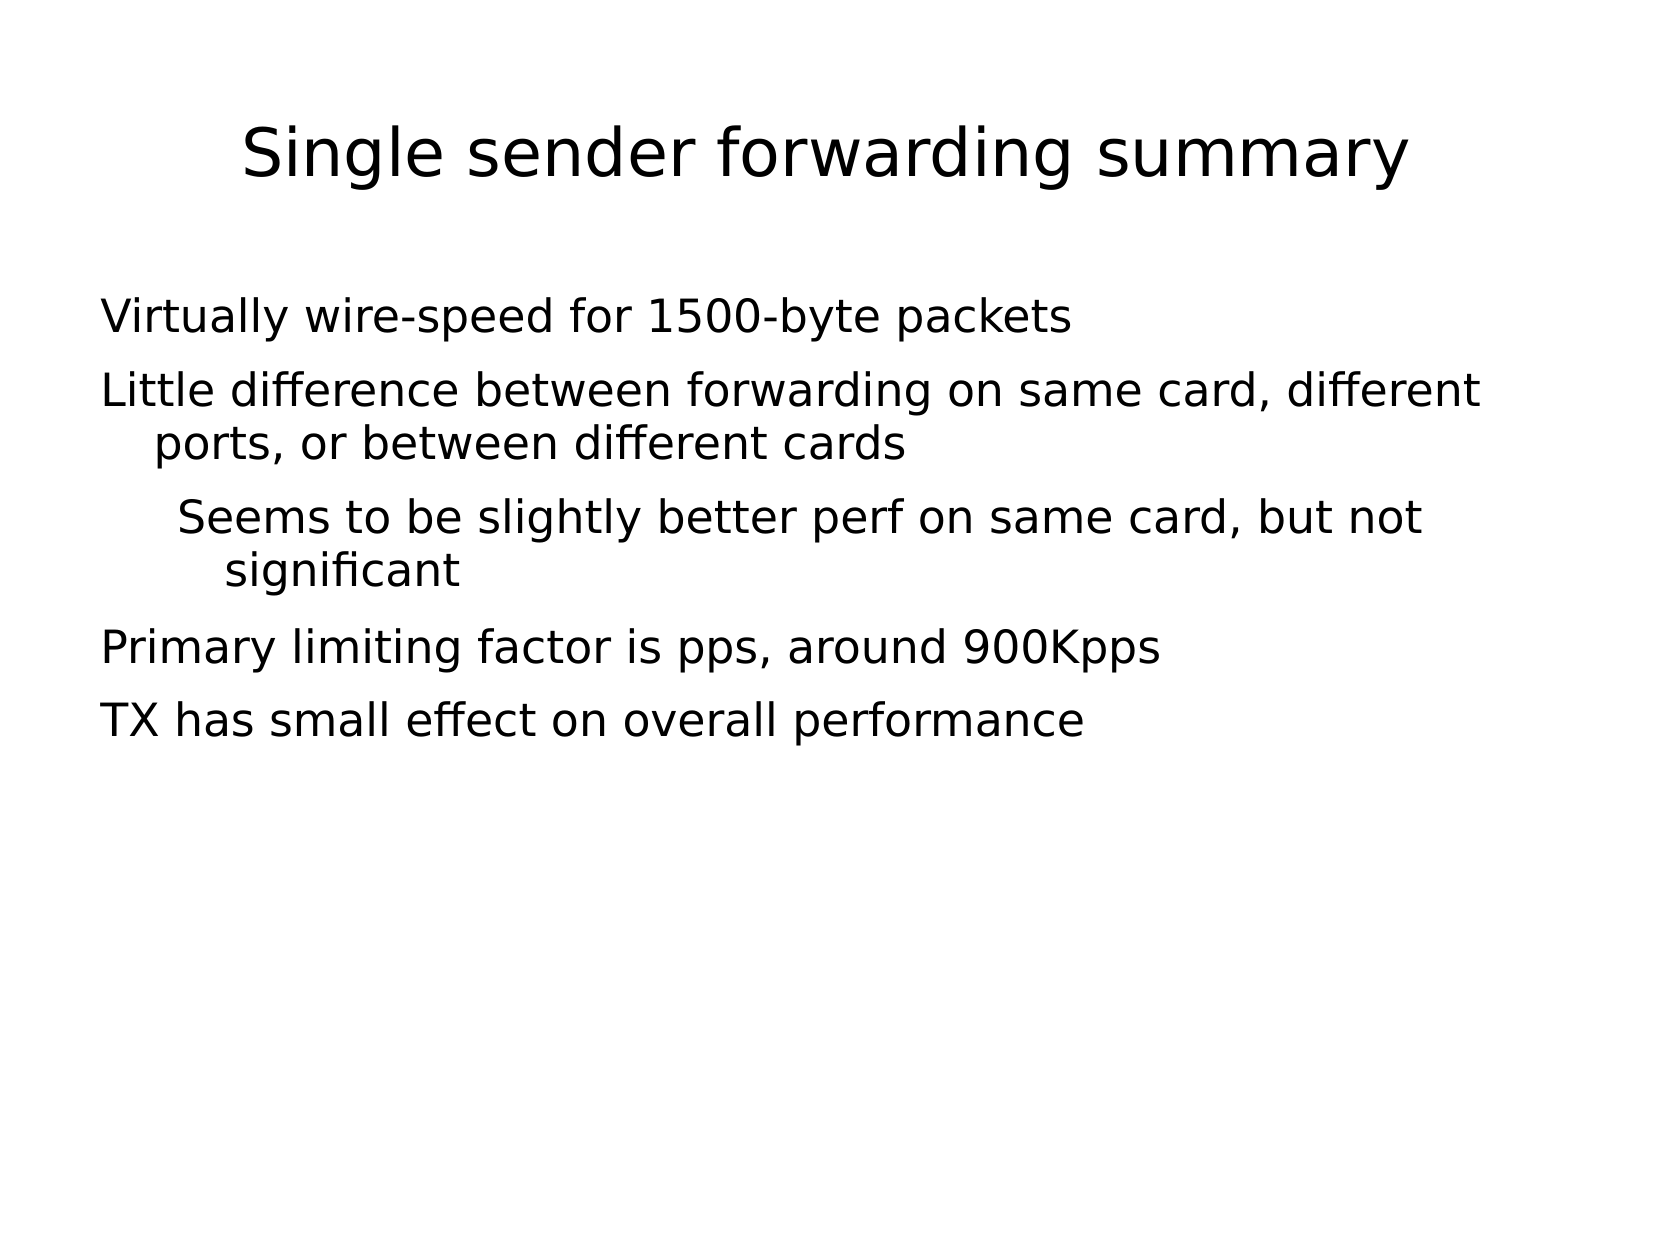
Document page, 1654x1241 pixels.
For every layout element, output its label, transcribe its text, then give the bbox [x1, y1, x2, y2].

title Single sender forwarding summary [82, 56, 1571, 250]
list Virtually wire-speed for 1500-byte packets Little difference between forwarding on same card, different ports, or between different cards Seems to be slightly better perf on same card, but not significant Primary limiting factor is pps, around 900Kpps TX has small effect on overall performance [82, 290, 1571, 1094]
